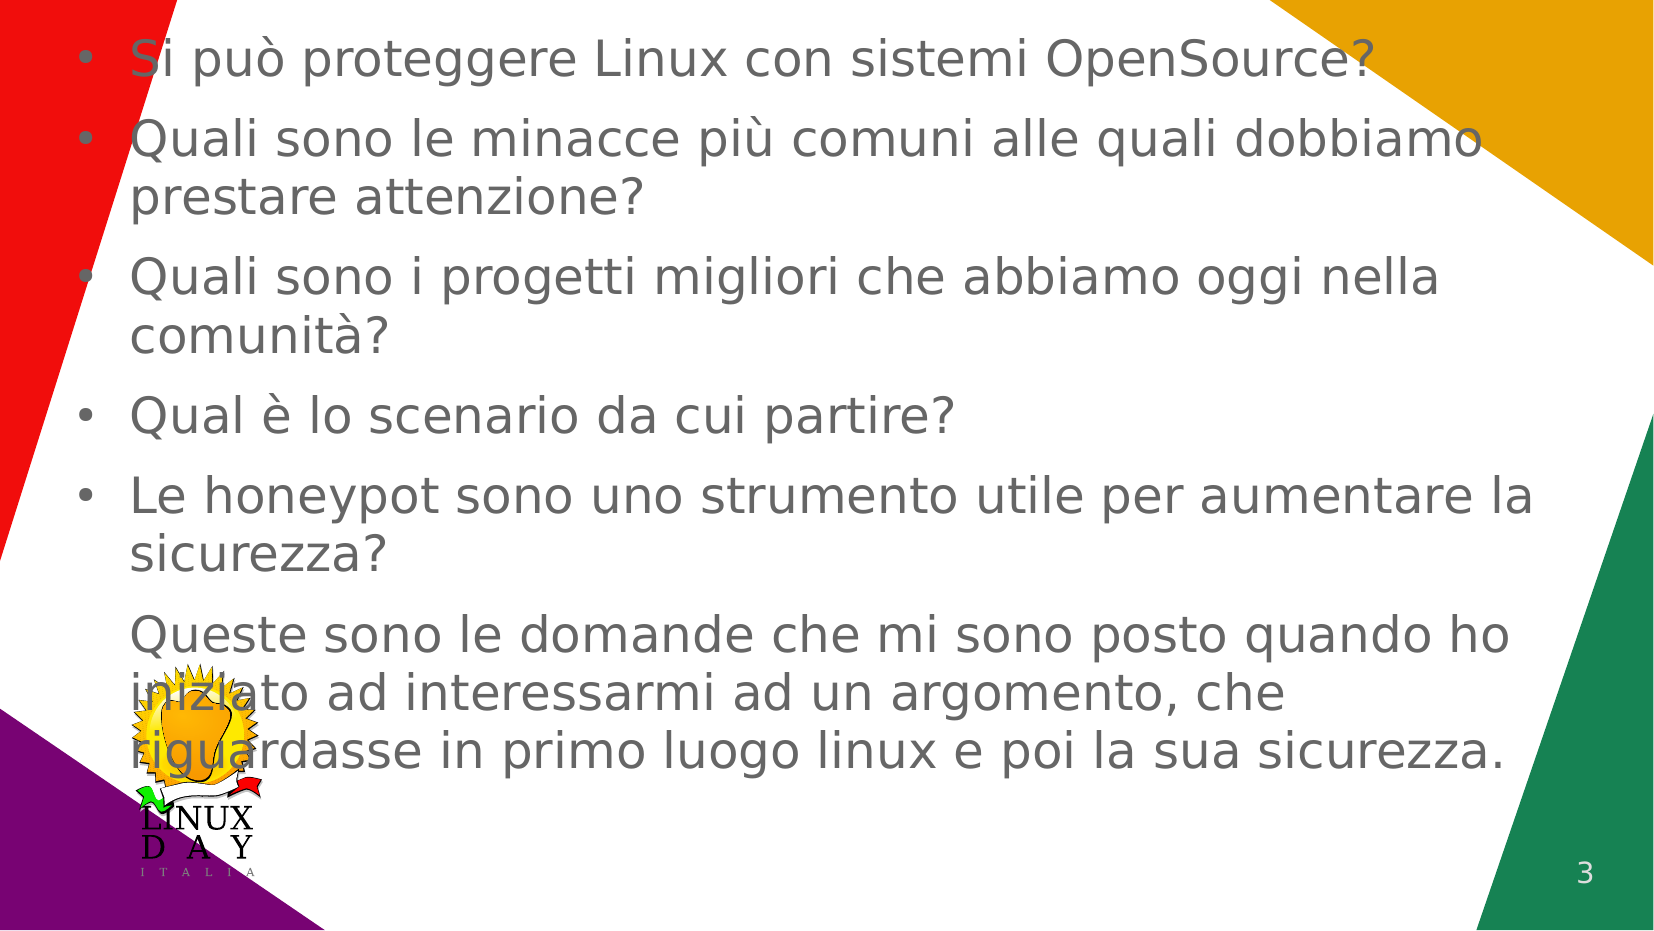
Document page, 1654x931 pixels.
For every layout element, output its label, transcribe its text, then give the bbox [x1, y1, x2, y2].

picture [0, 644, 404, 931]
list Si può proteggere Linux con sistemi OpenSource? Quali sono le minacce più comuni alle quali dobbiamo prestare attenzione? Quali sono i progetti migliori che abbiamo oggi nella comunità? Qual è lo scenario da cui partire? Le honeypot sono uno strumento utile per aumentare la sicurezza? Queste sono le domande che mi sono posto quando ho iniziato ad interessarmi ad un argomento, che riguardasse in primo luogo linux e poi la sua sicurezza. [59, 29, 1595, 886]
